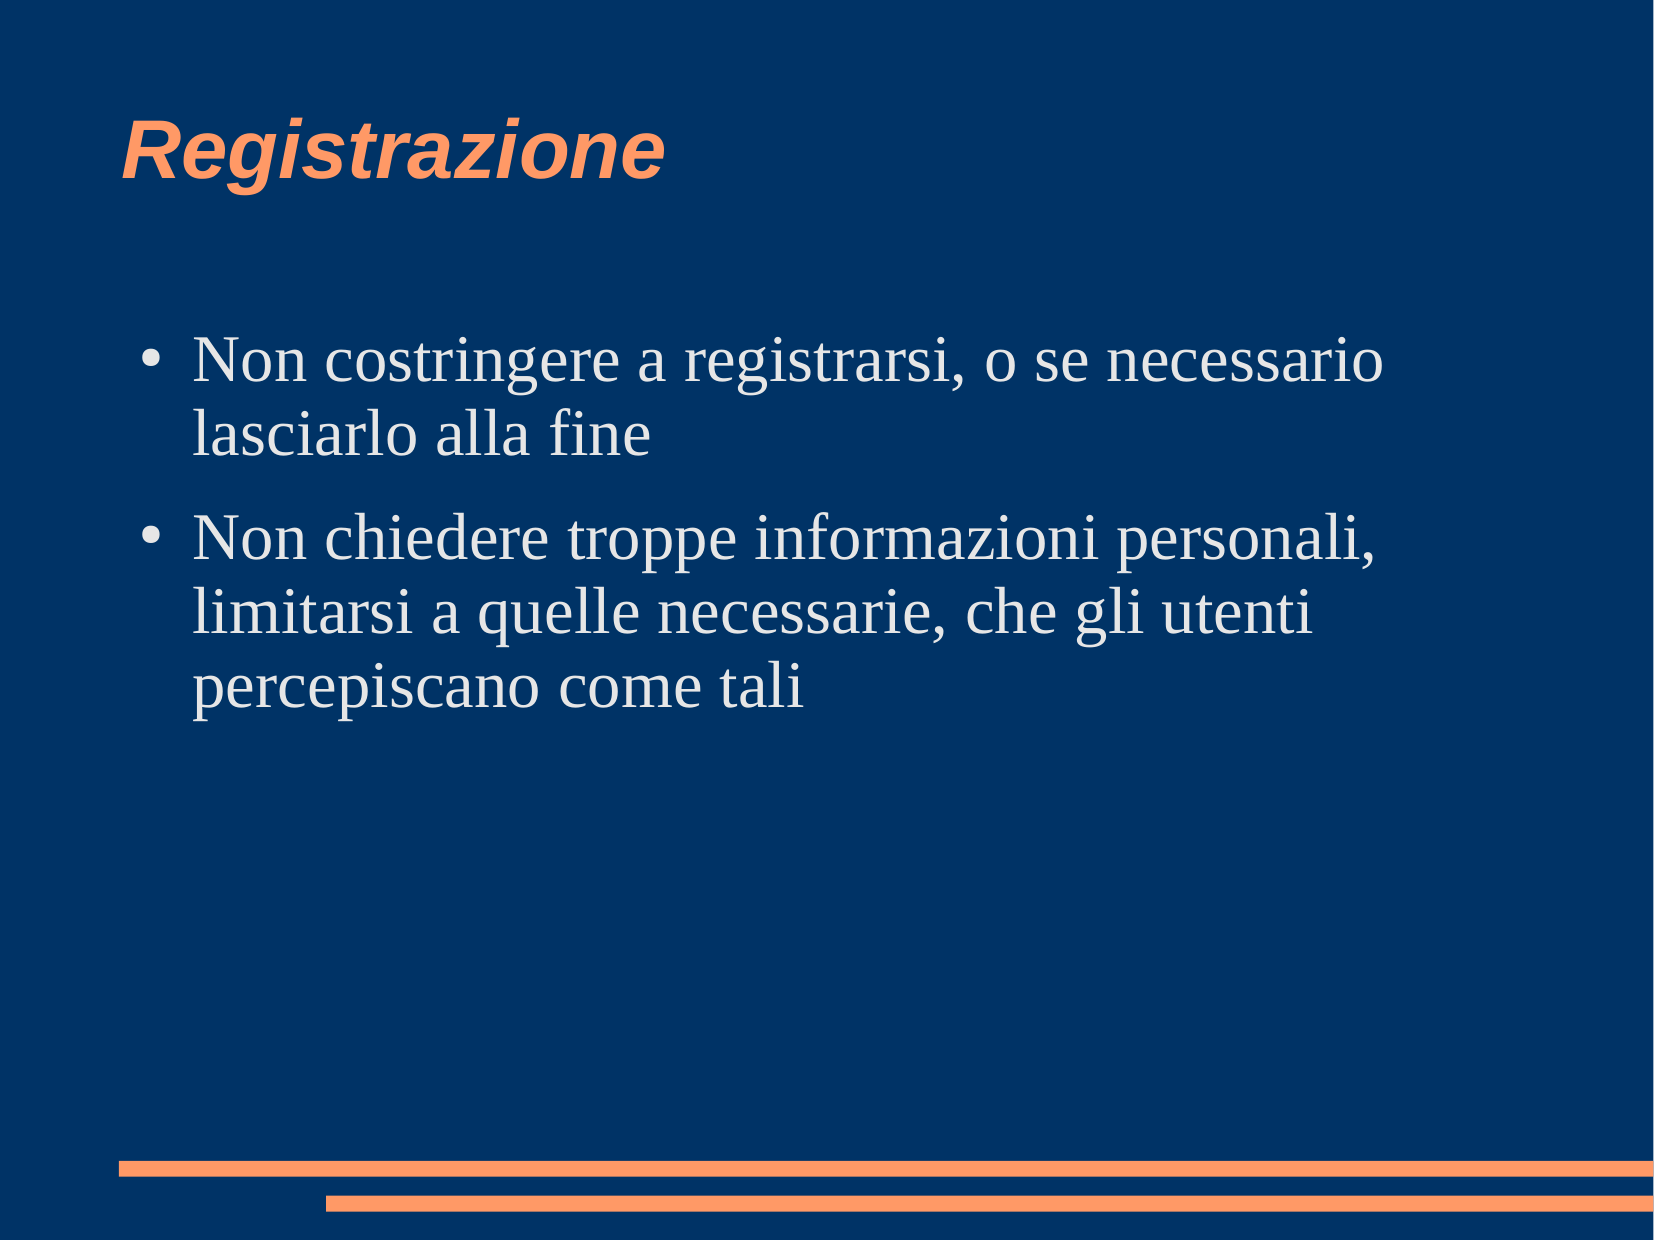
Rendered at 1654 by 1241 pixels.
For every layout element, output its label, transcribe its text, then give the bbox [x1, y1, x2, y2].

title Registrazione [121, 53, 1534, 246]
list Non costringere a registrarsi, o se necessario lasciarlo alla fine Non chiedere troppe informazioni personali, limitarsi a quelle necessarie, che gli utenti percepiscano come tali [121, 322, 1561, 1118]
